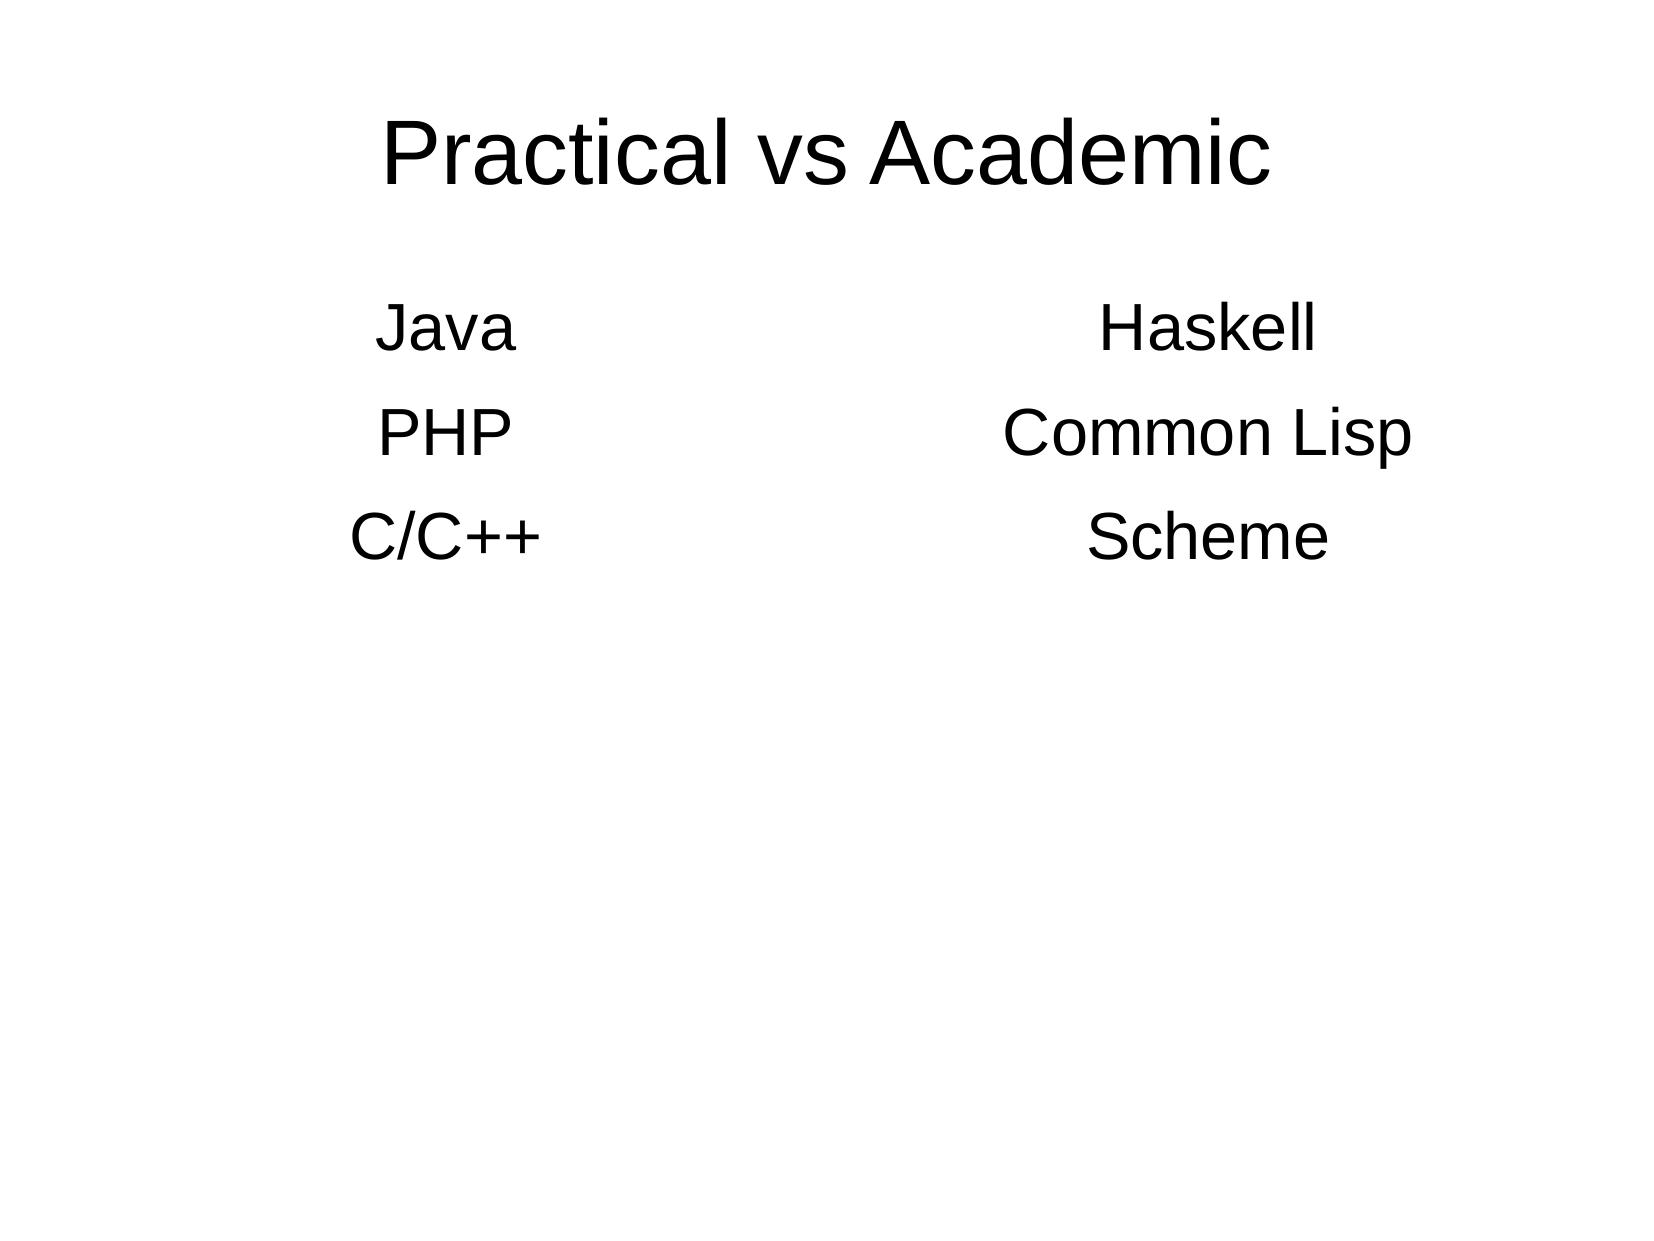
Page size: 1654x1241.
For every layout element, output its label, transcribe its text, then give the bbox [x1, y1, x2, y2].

list Java PHP C/C++ [82, 290, 809, 1010]
list Haskell Common Lisp Scheme [845, 290, 1572, 1010]
title Practical vs Academic [82, 49, 1571, 257]
